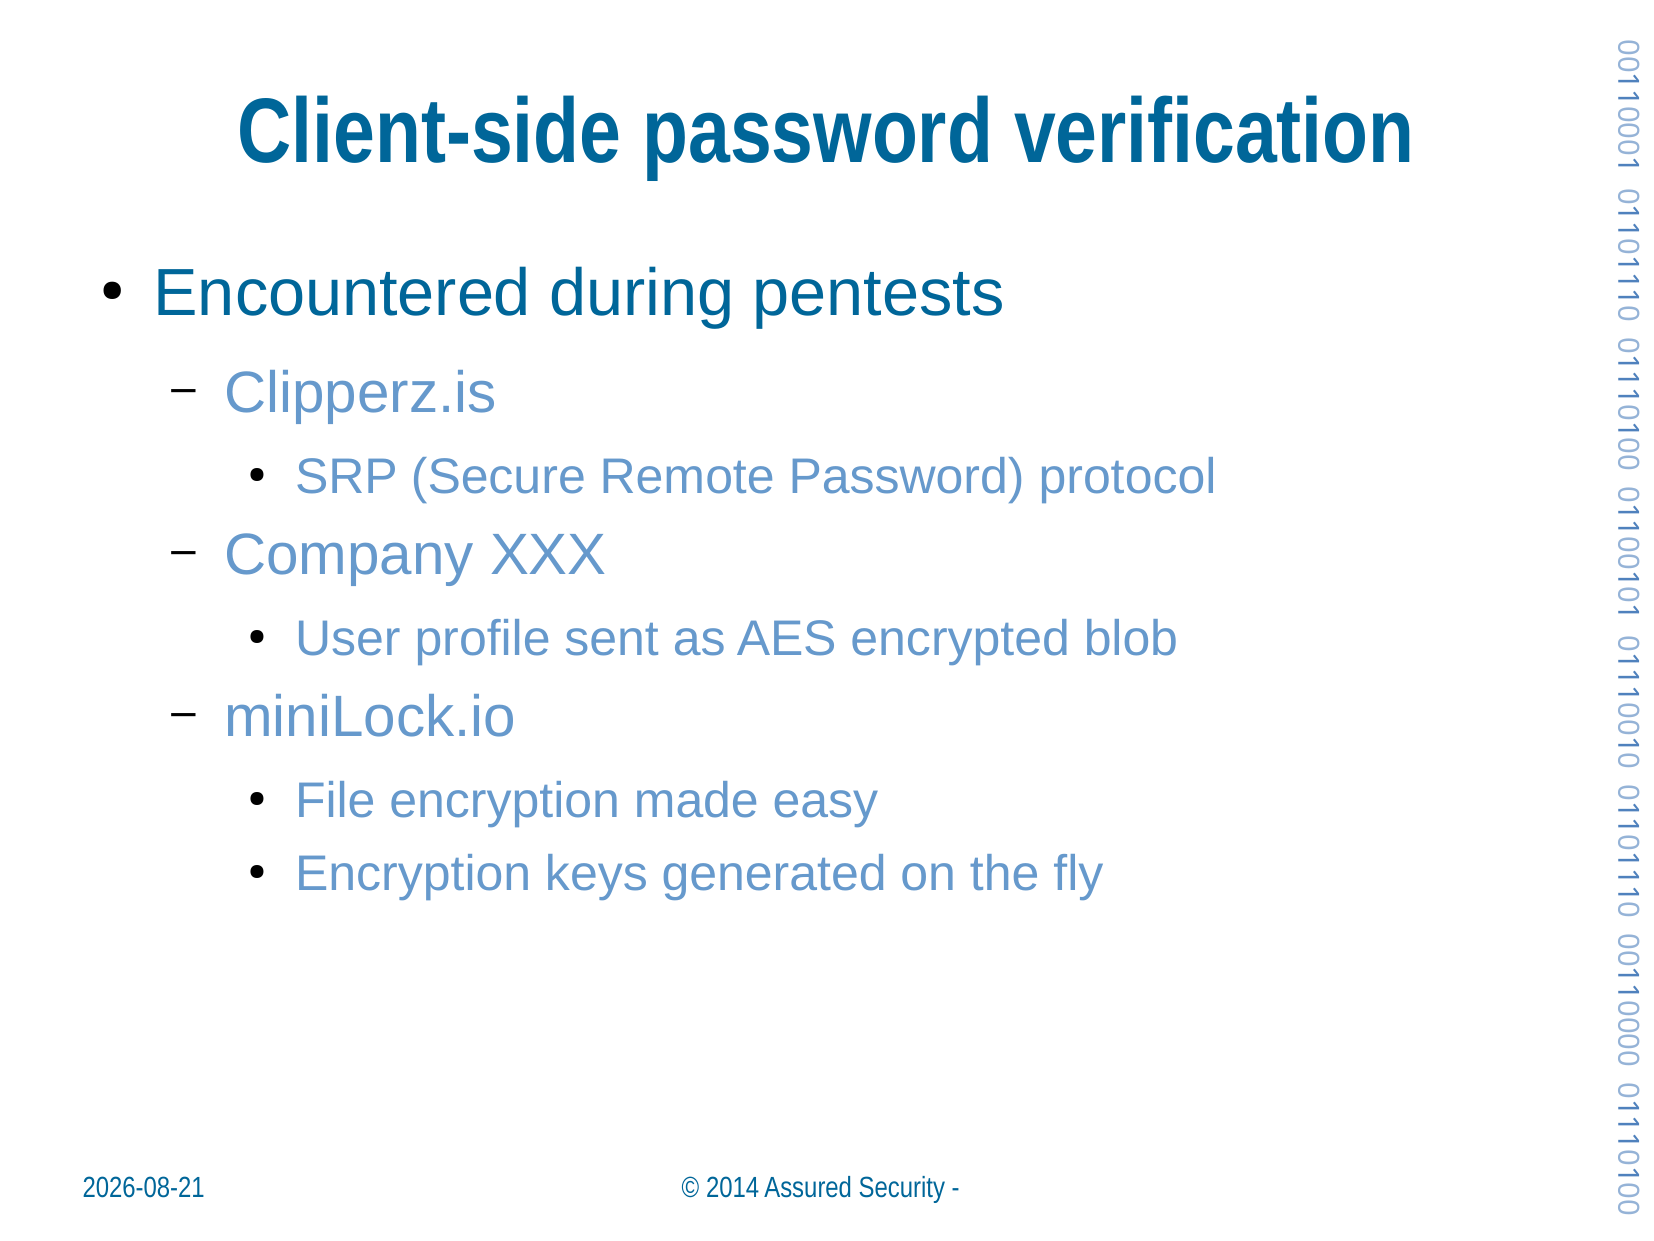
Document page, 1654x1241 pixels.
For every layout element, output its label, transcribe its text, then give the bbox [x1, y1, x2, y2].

title Client-side password verification [82, 49, 1571, 211]
picture [693, 1178, 698, 1189]
list Encountered during pentests Clipperz.is SRP (Secure Remote Password) protocol Company XXX User profile sent as AES encrypted blob miniLock.io File encryption made easy Encryption keys generated on the fly [82, 255, 1571, 1081]
